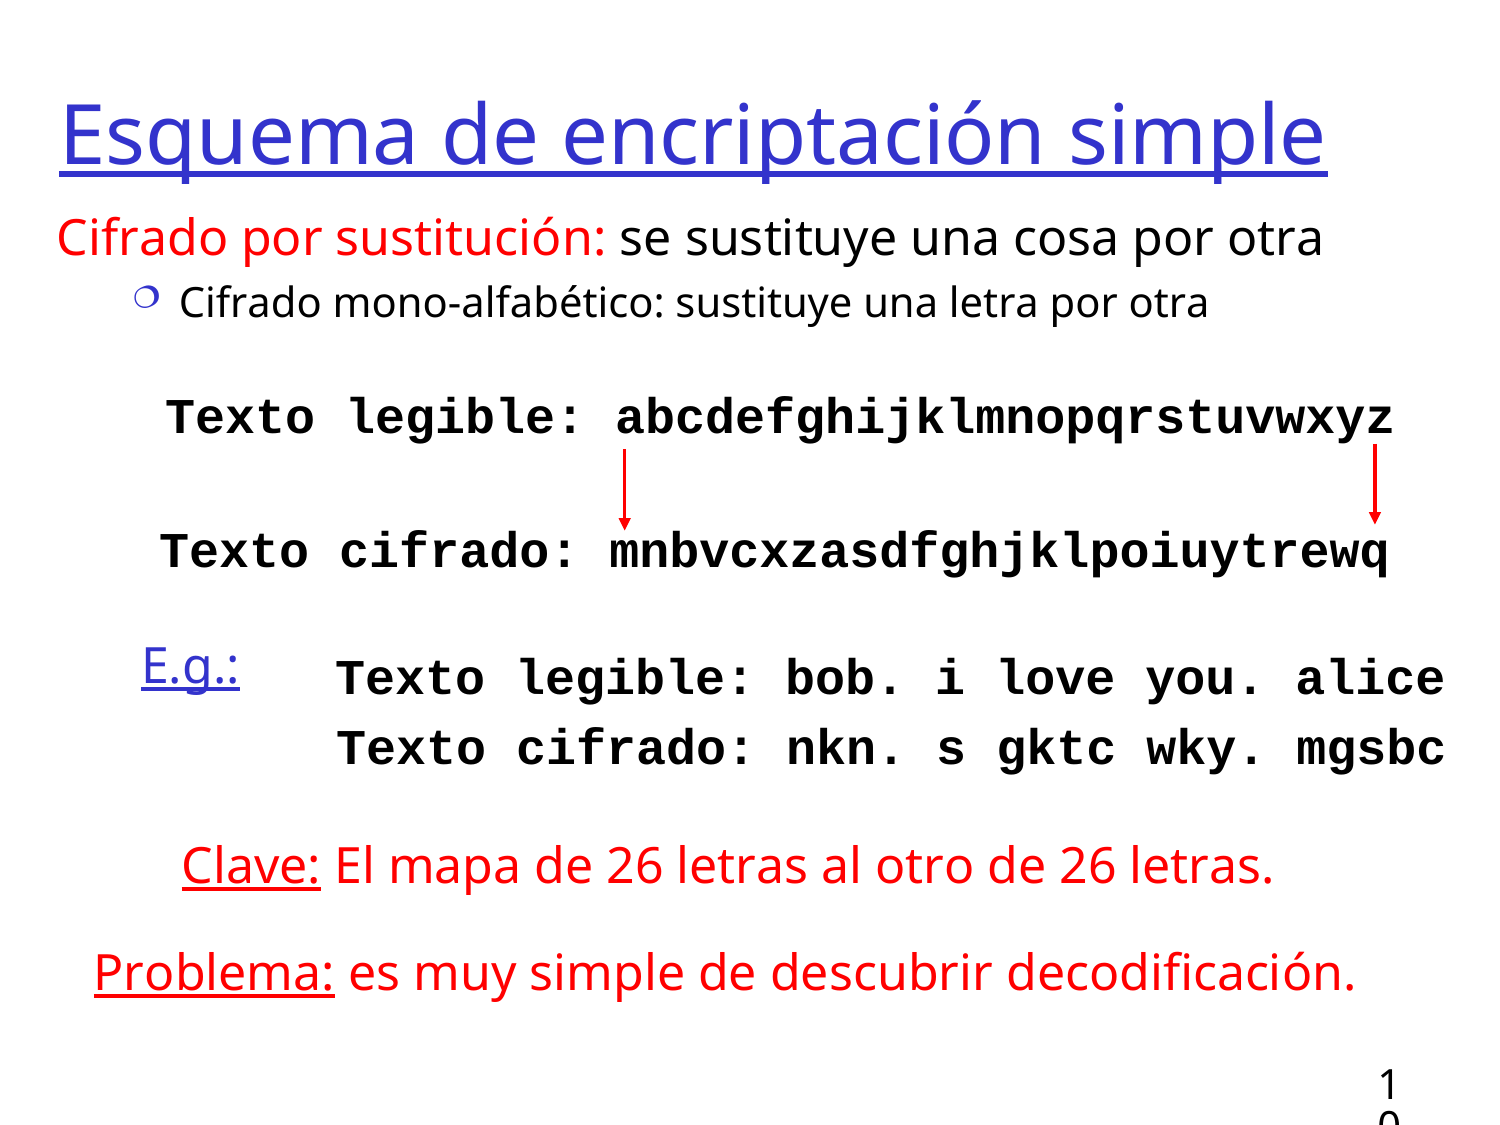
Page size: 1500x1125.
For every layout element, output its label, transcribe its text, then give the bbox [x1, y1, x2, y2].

text_box Texto cifrado: nkn. s gktc wky. mgsbc [321, 706, 1461, 782]
text_box Clave: El mapa de 26 letras al otro de 26 letras. [166, 825, 1291, 902]
text_box Texto legible: bob. i love you. alice [320, 636, 1460, 713]
text_box Texto legible: abcdefghijklmnopqrstuvwxyz [150, 376, 1410, 452]
text_box E.g.: [126, 625, 256, 702]
title Esquema de encriptación simple [44, 37, 1456, 198]
text_box Problema: es muy simple de descubrir decodificación. [78, 932, 1373, 1009]
text_box Texto cifrado: mnbvcxzasdfghjklpoiuytrewq [144, 510, 1404, 586]
list Cifrado por sustitución: se sustituye una cosa por otra Cifrado mono-alfabético: sustituye una letra por otra [41, 198, 1472, 429]
